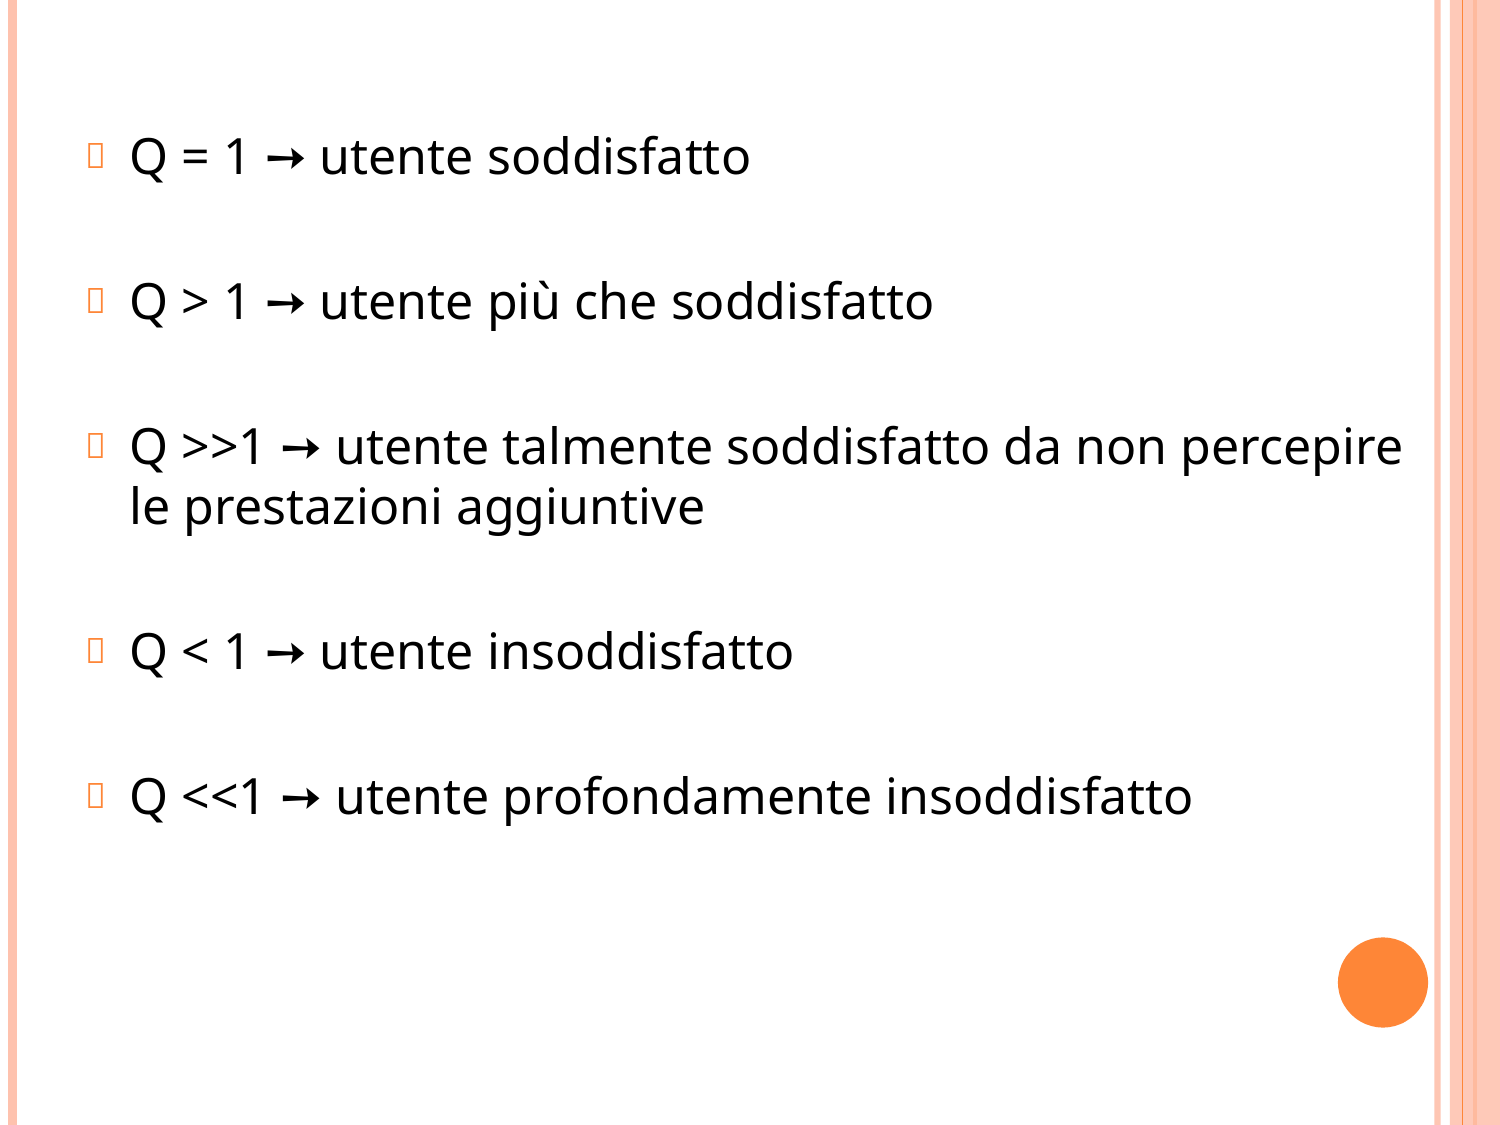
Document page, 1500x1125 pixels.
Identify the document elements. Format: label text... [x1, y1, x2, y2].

list Q = 1 ➙ utente soddisfatto Q > 1 ➙ utente più che soddisfatto Q >>1 ➙ utente talmente soddisfatto da non percepire le prestazioni aggiuntive Q < 1 ➙ utente insoddisfatto Q <<1 ➙ utente profondamente insoddisfatto [70, 117, 1421, 1067]
